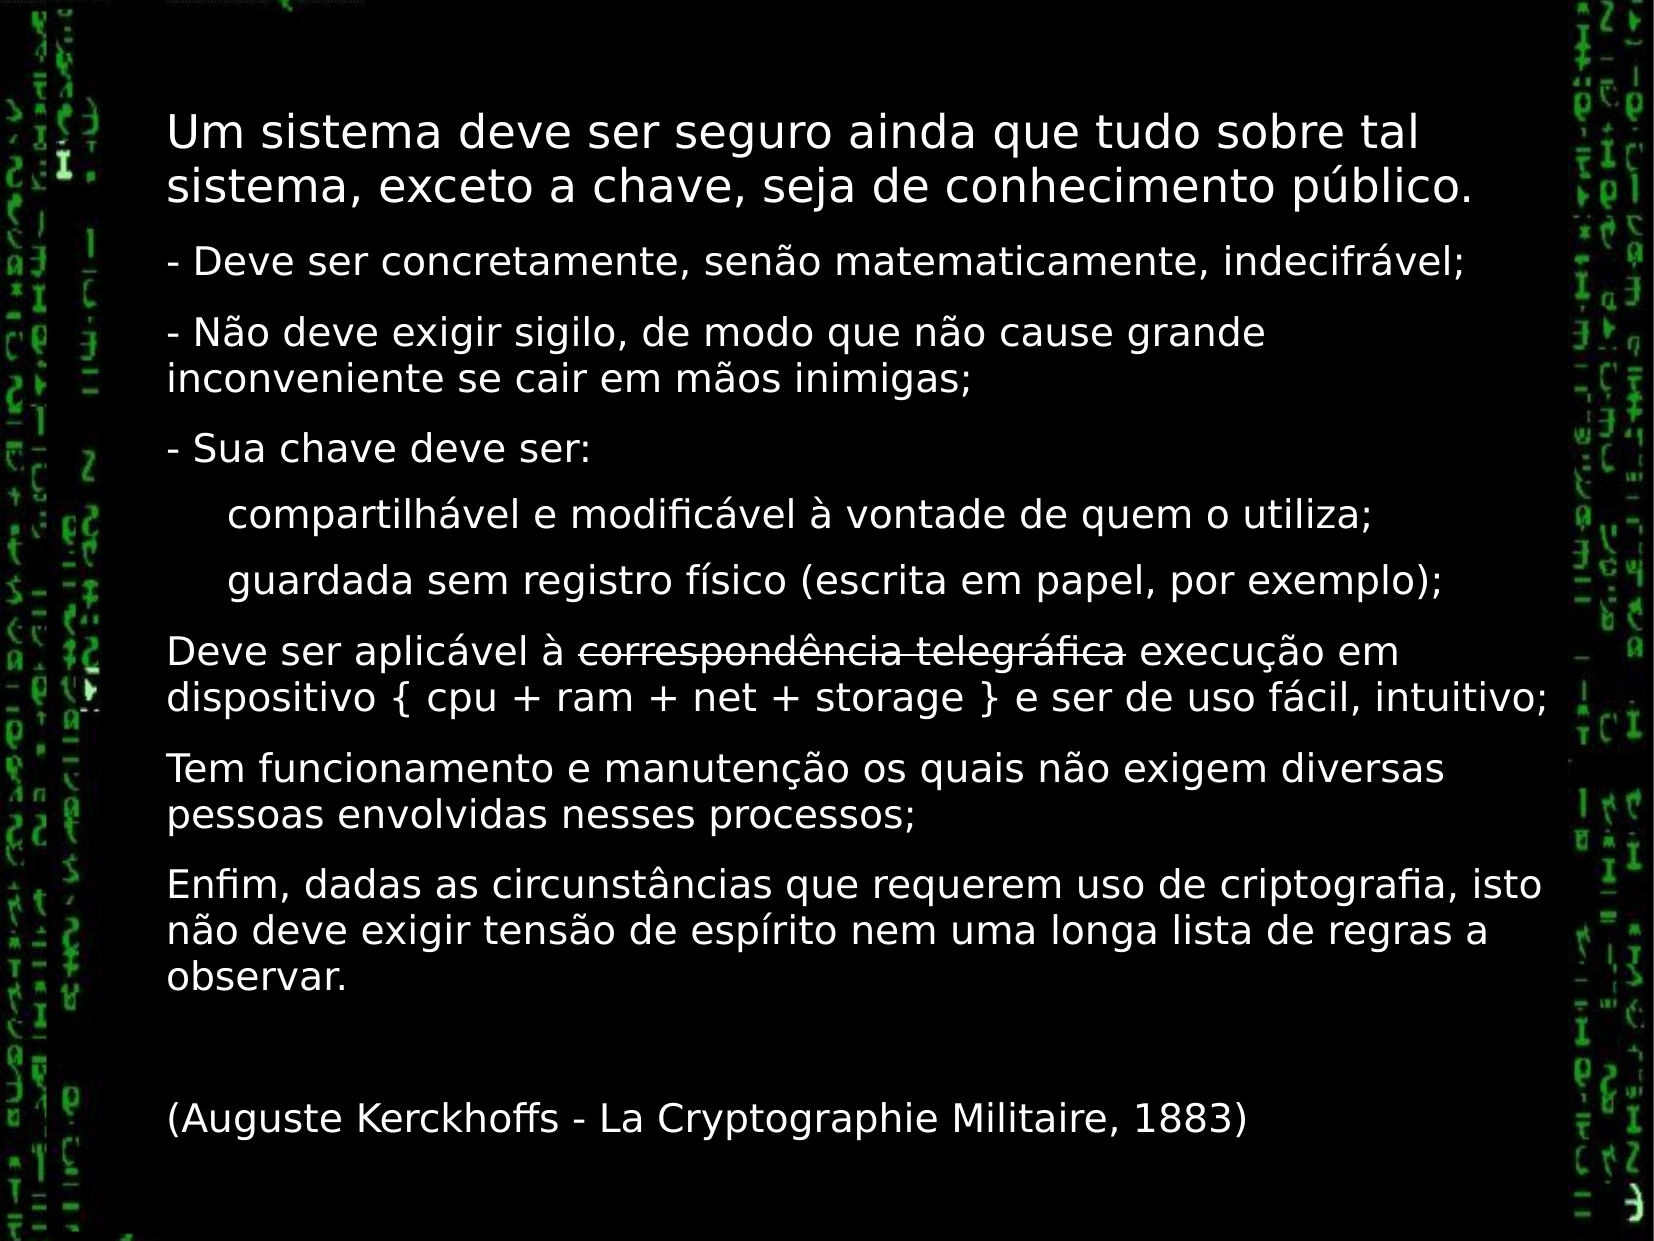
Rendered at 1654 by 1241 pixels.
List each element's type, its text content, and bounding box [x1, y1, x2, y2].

list Um sistema deve ser seguro ainda que tudo sobre tal sistema, exceto a chave, seja de conhecimento público. - Deve ser concretamente, senão matematicamente, indecifrável; - Não deve exigir sigilo, de modo que não cause grande inconveniente se cair em mãos inimigas; - Sua chave deve ser: compartilhável e modificável à vontade de quem o utiliza; guardada sem registro físico (escrita em papel, por exemplo); Deve ser aplicável à correspondência telegráfica execução em dispositivo { cpu + ram + net + storage } e ser de uso fácil, intuitivo; Tem funcionamento e manutenção os quais não exigem diversas pessoas envolvidas nesses processos; Enfim, dadas as circunstâncias que requerem uso de criptografia, isto não deve exigir tensão de espírito nem uma longa lista de regras a observar. (Auguste Kerckhoffs - La Cryptographie Militaire, 1883) [105, 104, 1556, 1185]
picture [0, 0, 1654, 1241]
